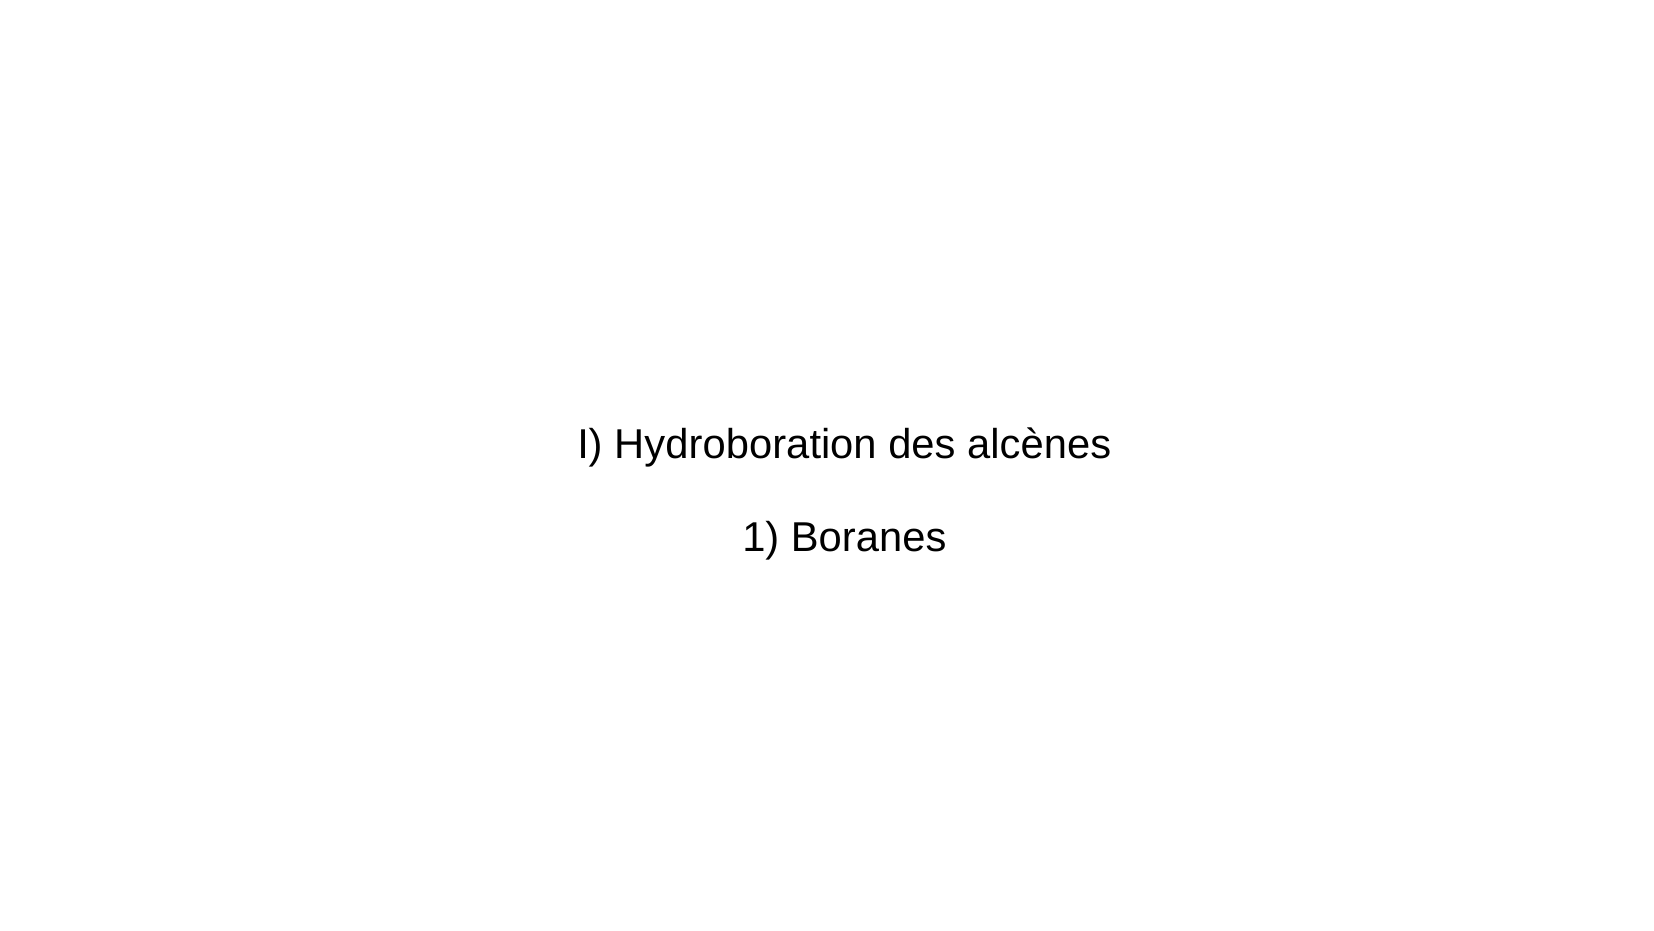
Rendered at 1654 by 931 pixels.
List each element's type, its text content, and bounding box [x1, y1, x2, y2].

text_box I) Hydroboration des alcènes 1) Boranes [94, 275, 1595, 931]
